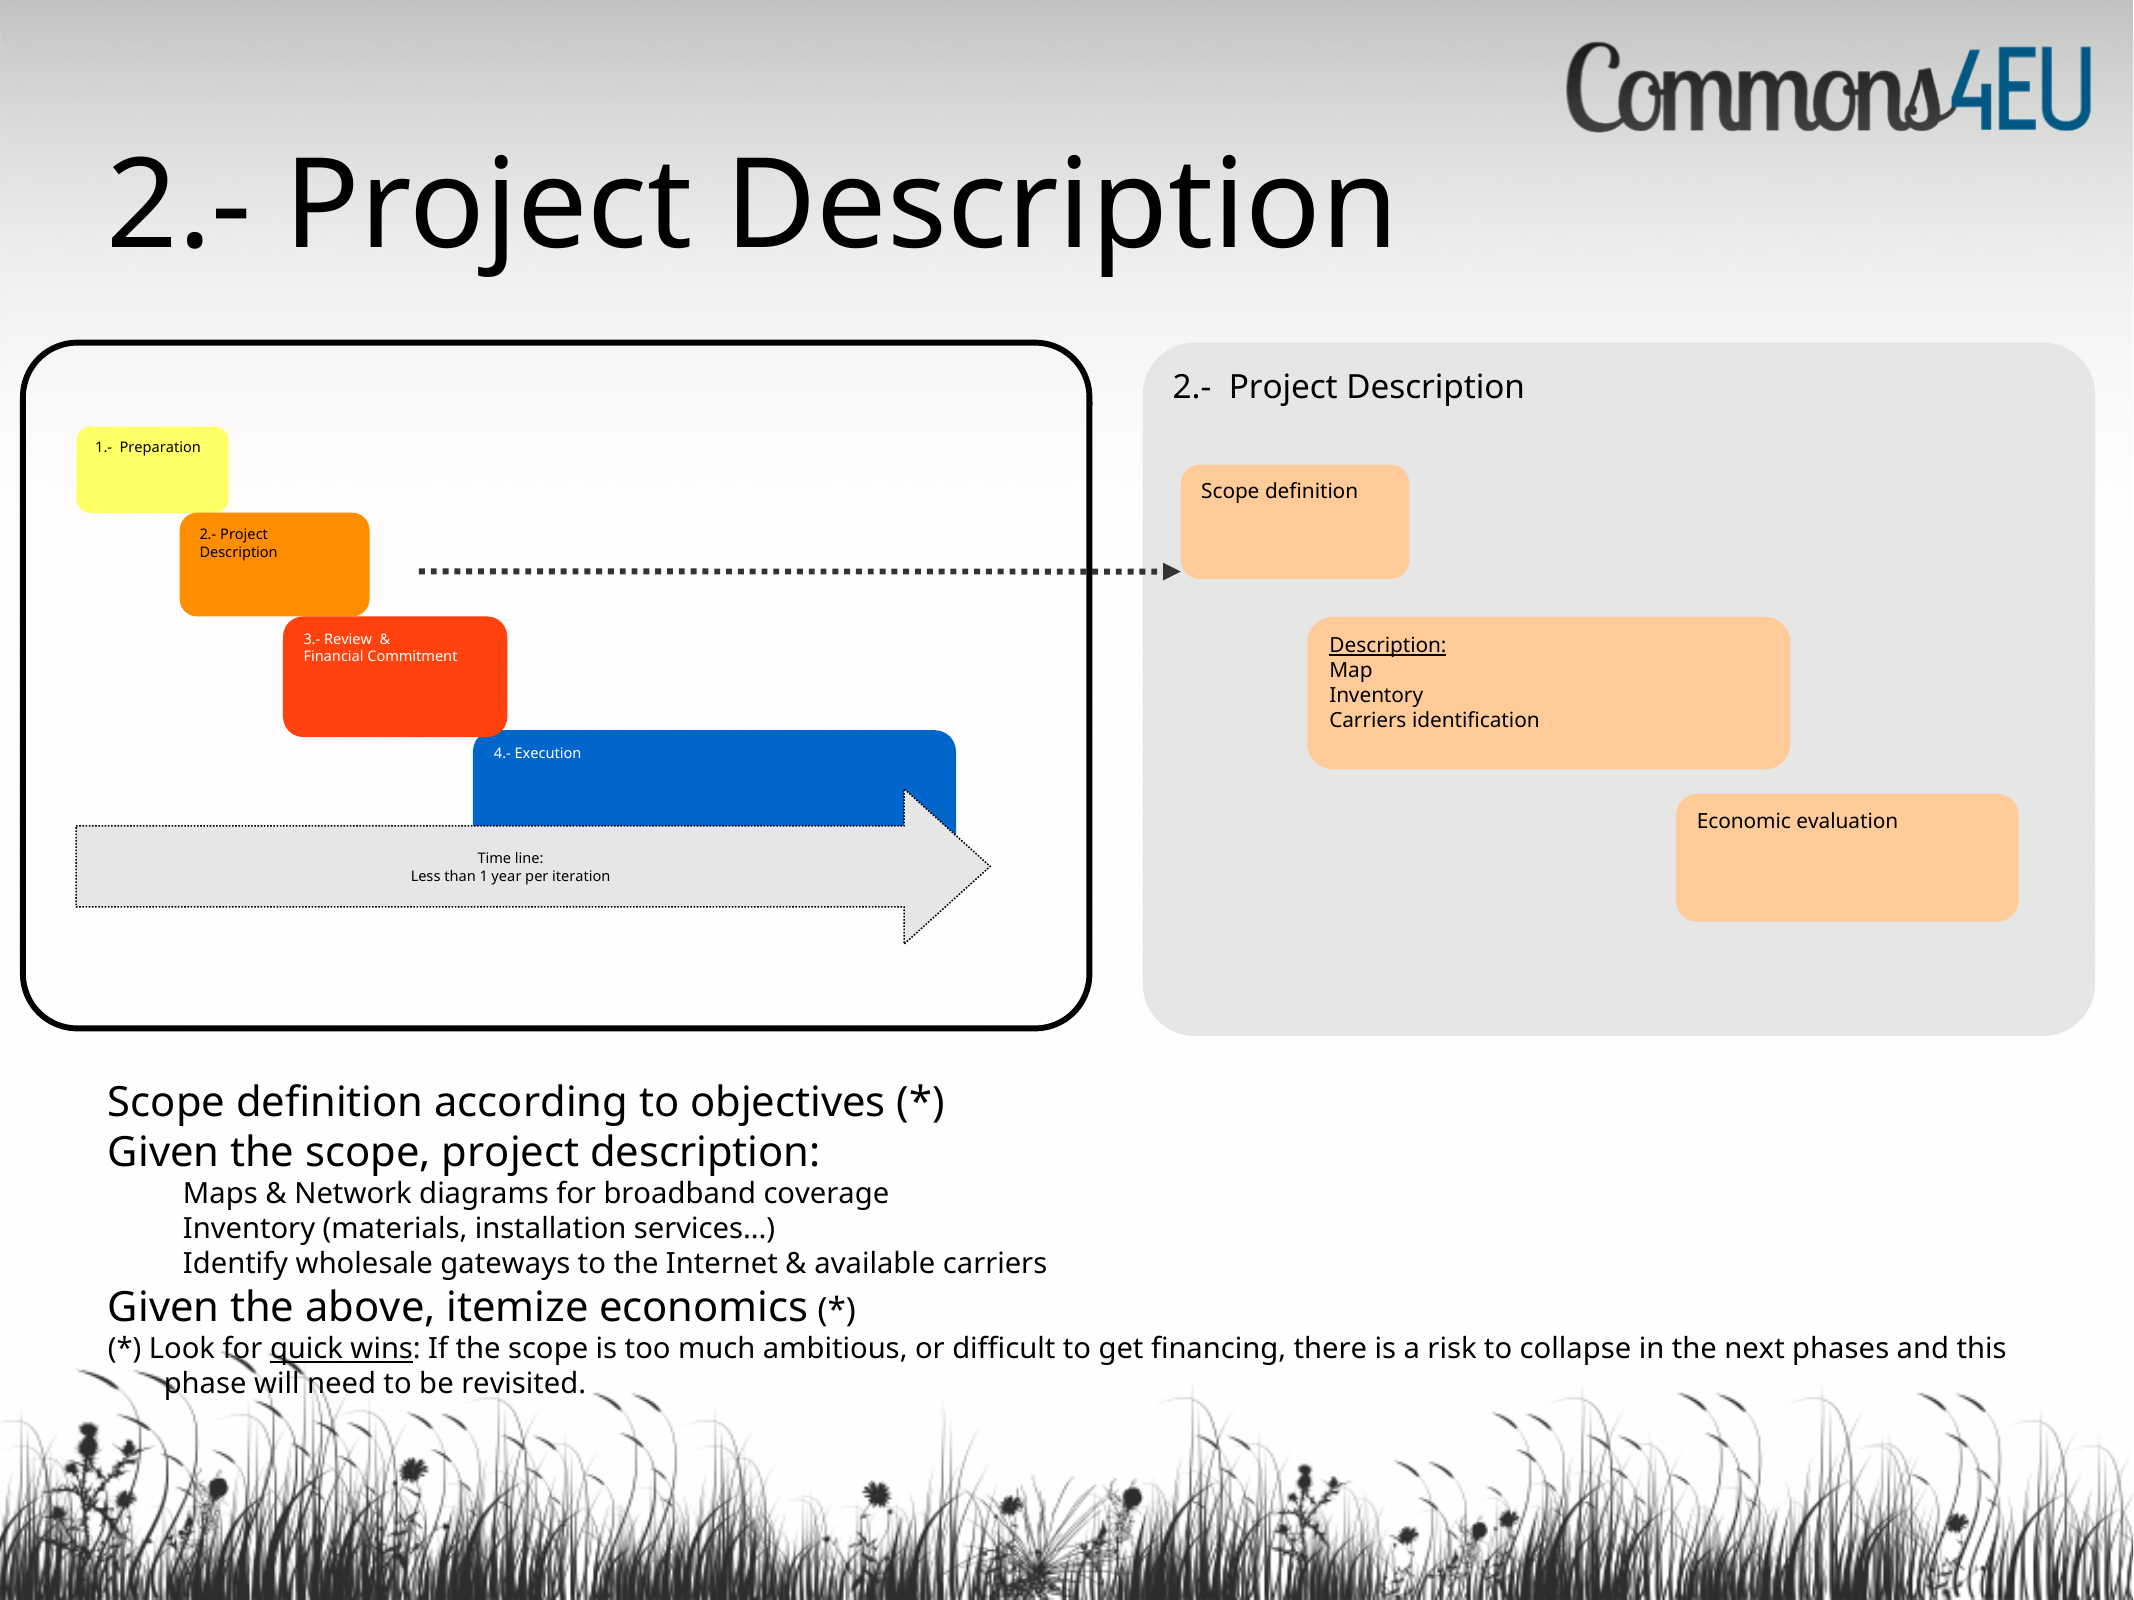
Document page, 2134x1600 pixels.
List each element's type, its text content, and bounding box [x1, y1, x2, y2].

text_box 4.- Execution [472, 730, 957, 835]
text_box Time line: Less than 1 year per iteration [76, 788, 991, 945]
picture [0, 0, 2134, 1600]
text_box Scope definition according to objectives (*) Given the scope, project description: Maps & Network diagrams for broadband coverage Inventory (materials, installation services...) Identify wholesale gateways to the Internet & available carriers Given the above, itemize economics (*) (*) Look for quick wins: If the scope is too much ambitious, or difficult to get financing, there is a risk to collapse in the next phases and this phase will need to be revisited. [99, 1066, 2020, 1448]
text_box Economic evaluation [1675, 793, 2019, 922]
text_box Description: Map Inventory Carriers identification [1307, 616, 1791, 770]
text_box 3.- Review & Financial Commitment [282, 616, 508, 738]
text_box 1.- Preparation [76, 426, 229, 513]
title 2.- Project Description [106, 63, 2027, 332]
text_box Scope definition [1180, 464, 1410, 579]
text_box 2.- Project Description [1142, 342, 2096, 1036]
text_box 2.- Project Description [179, 512, 370, 617]
